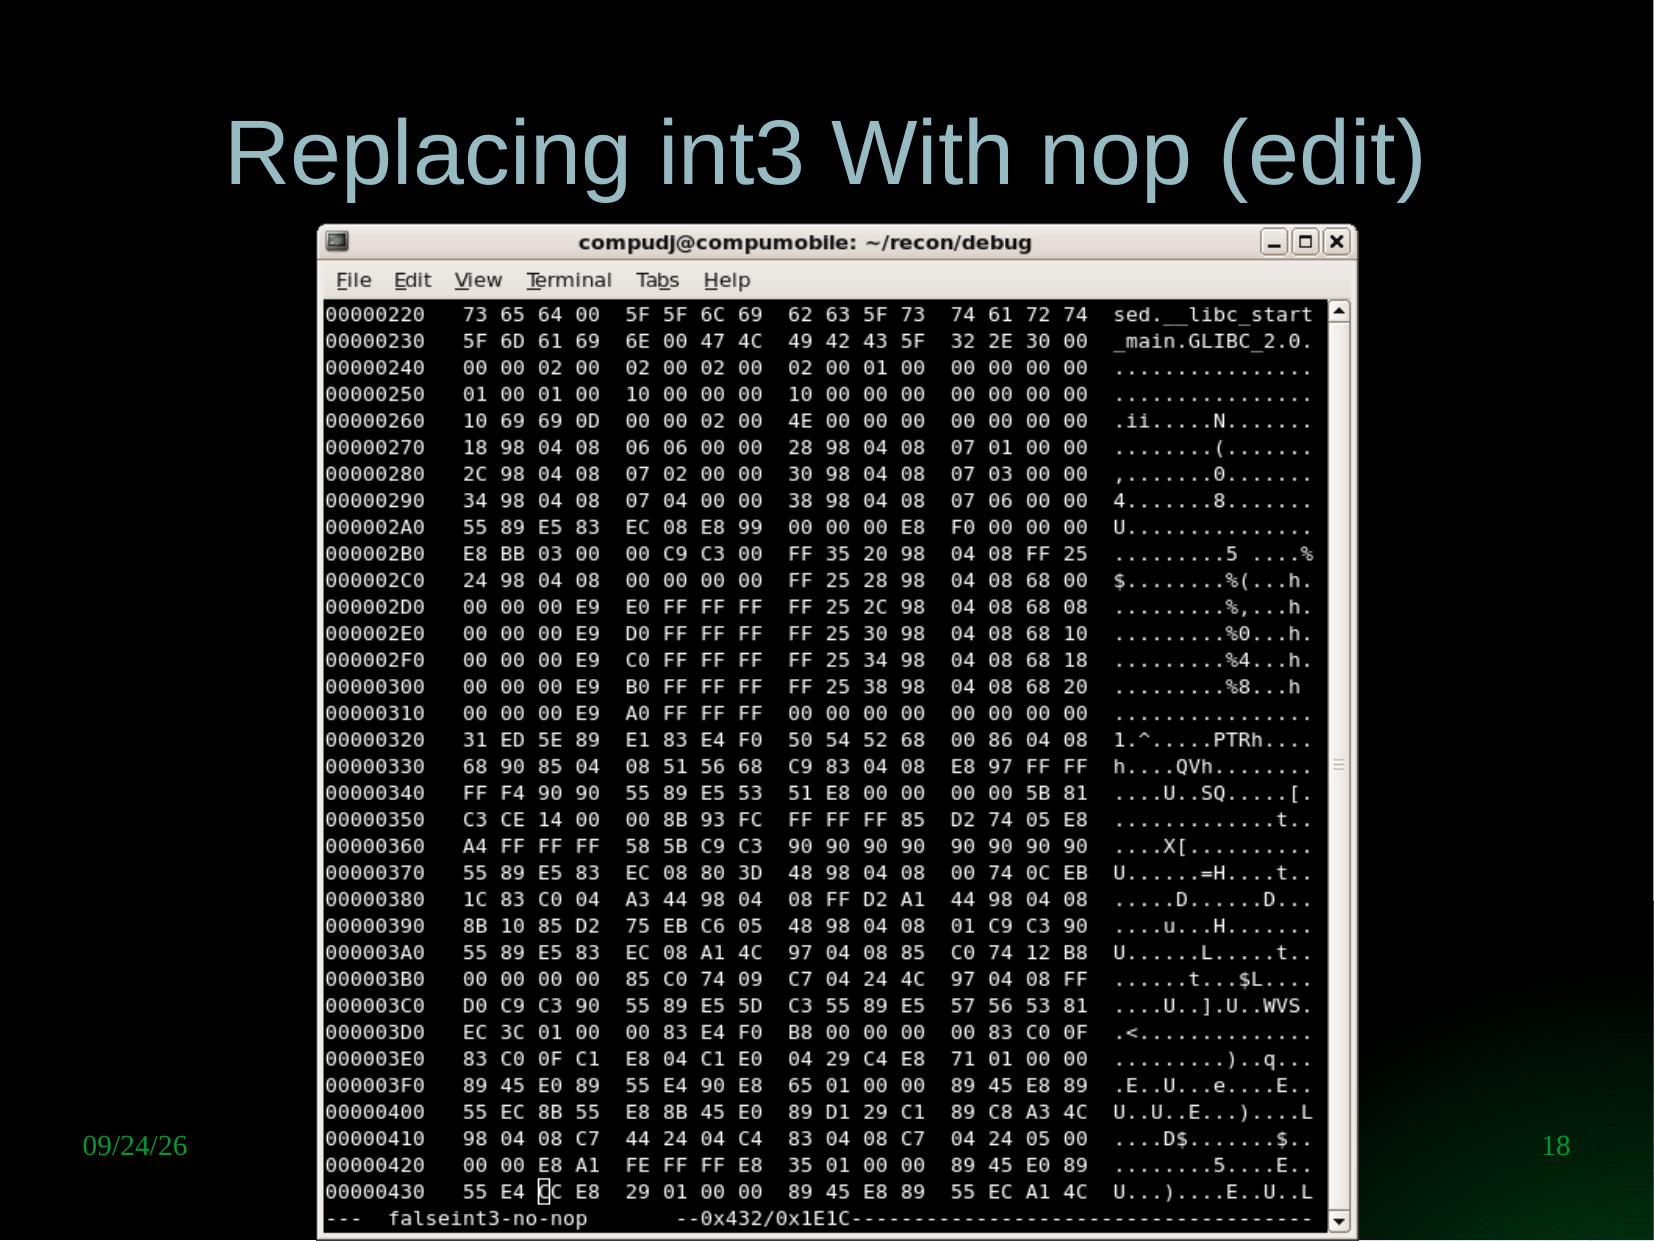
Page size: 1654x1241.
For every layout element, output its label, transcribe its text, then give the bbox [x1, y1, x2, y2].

title Replacing int3 With nop (edit) [82, 49, 1571, 257]
picture [316, 223, 1359, 1241]
